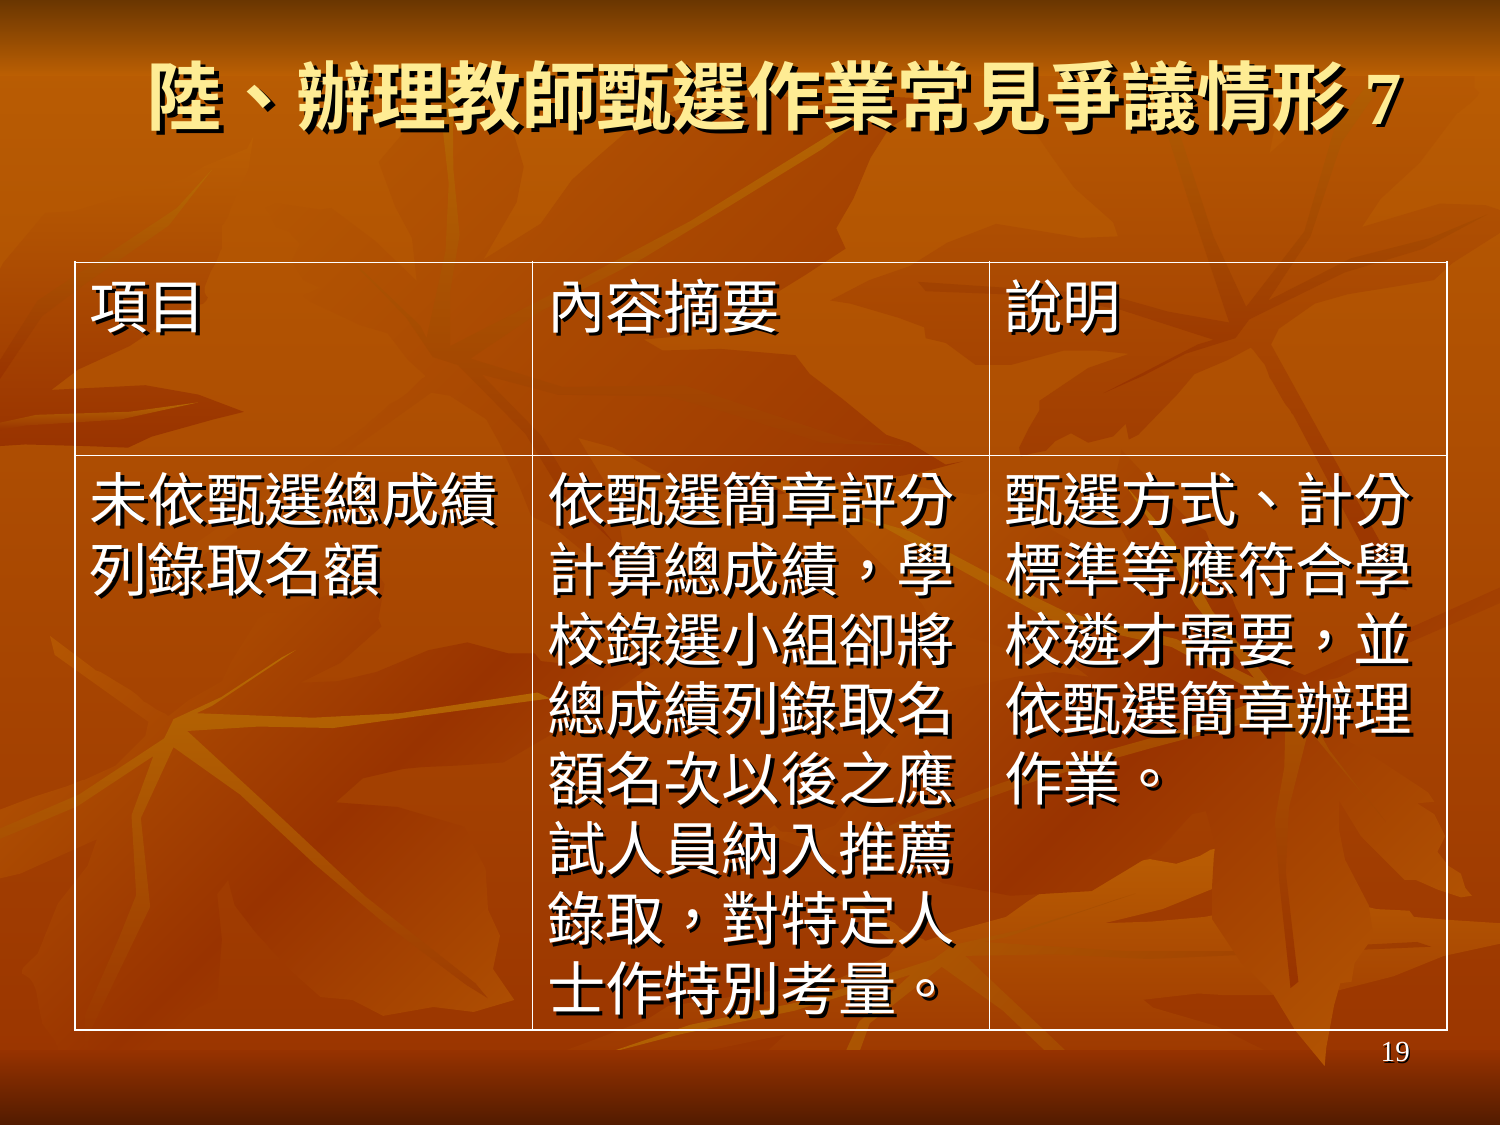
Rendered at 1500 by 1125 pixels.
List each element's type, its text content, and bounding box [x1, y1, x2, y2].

table_cell 未依甄選總成績列錄取名額 [76, 456, 532, 1029]
table_cell 依甄選簡章評分計算總成績，學校錄選小組卻將總成績列錄取名額名次以後之應試人員納入推薦錄取，對特定人士作特別考量。 [533, 456, 989, 1029]
title 陸、辦理教師甄選作業常見爭議情形7 [76, 42, 1473, 147]
table_header 項目 [76, 263, 532, 455]
table_cell 甄選方式、計分標準等應符合學校遴才需要，並依甄選簡章辦理作業。 [990, 456, 1446, 1029]
table_header 說明 [990, 263, 1446, 455]
table_header 內容摘要 [533, 263, 989, 455]
